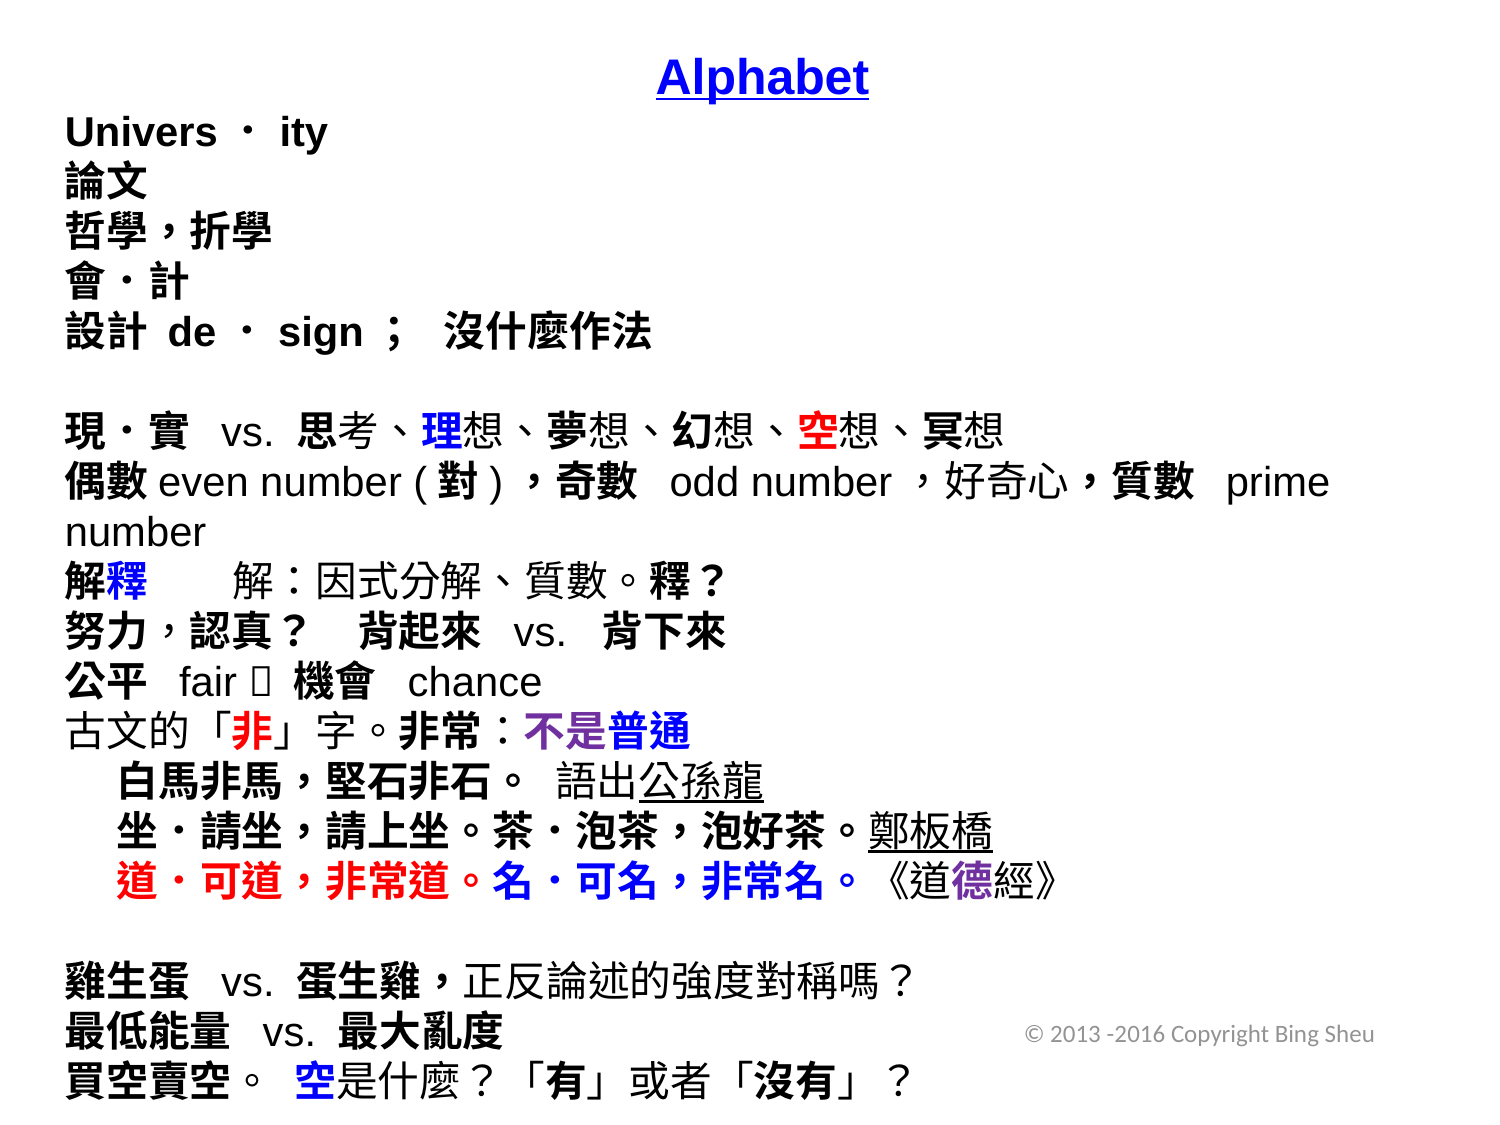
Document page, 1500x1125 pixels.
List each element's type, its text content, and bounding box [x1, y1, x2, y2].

text_box Alphabet Univers．ity 論文 哲學，折學 會．計 設計 de．sign； 沒什麼作法 現．實 vs. 思考、理想、夢想、幻想、空想、冥想 偶數even number (對)，奇數 odd number，好奇心，質數 prime number 解釋 解：因式分解、質數。釋？ 努力，認真？ 背起來 vs. 背下來 公平 fair  機會 chance 古文的「非」字。非常：不是普通 白馬非馬，堅石非石。 語出公孫龍 坐．請坐，請上坐。茶．泡茶，泡好茶。鄭板橋 道．可道，非常道。名．可名，非常名。《道德經》 雞生蛋 vs. 蛋生雞，正反論述的強度對稱嗎？ 最低能量 vs. 最大亂度 買空賣空。 空是什麼？「有」或者「沒有」？ [49, 37, 1475, 1113]
footer © 2013 -2016 Copyright Bing Sheu [962, 1002, 1438, 1063]
